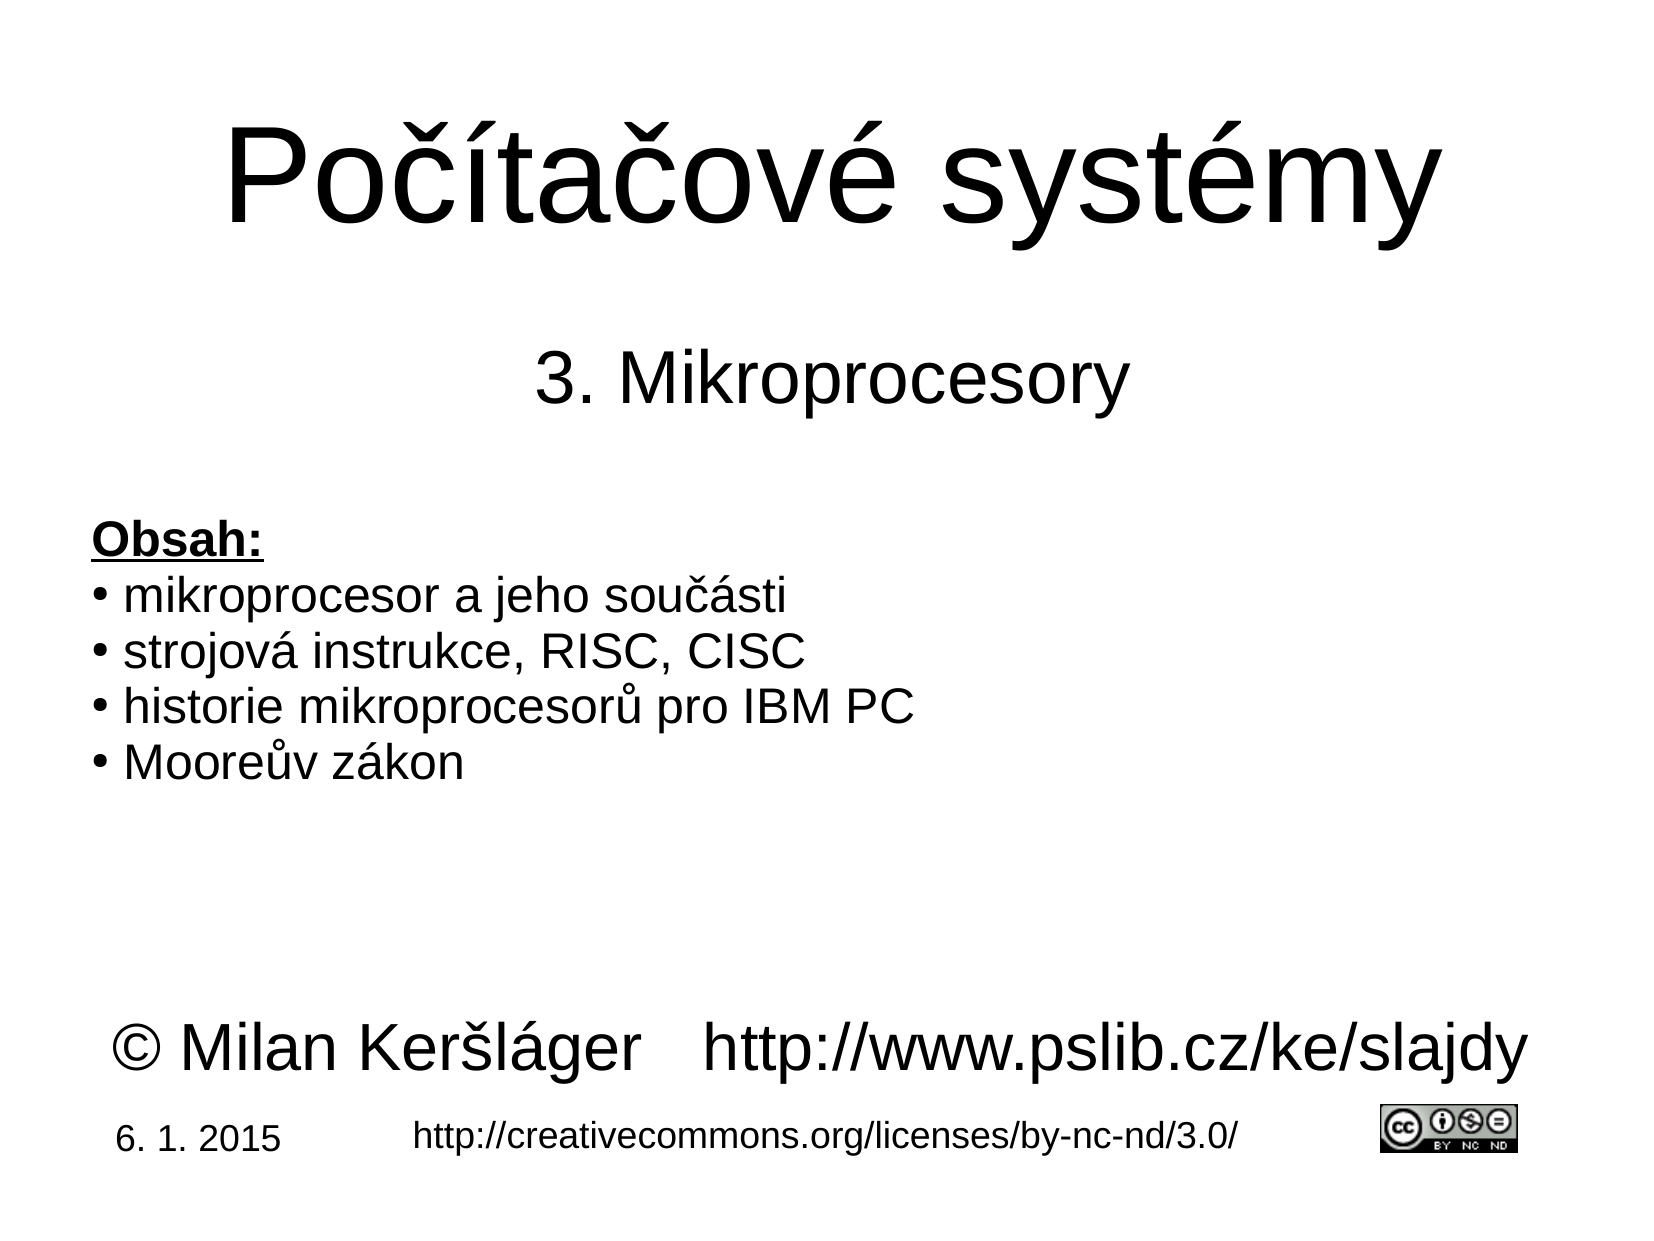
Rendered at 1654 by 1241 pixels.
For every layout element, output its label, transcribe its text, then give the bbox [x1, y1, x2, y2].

text_box 6. 1. 2015 [100, 1110, 355, 1168]
list © Milan Keršláger http://www.pslib.cz/ke/slajdy [76, 1009, 1565, 1087]
text_box http://creativecommons.org/licenses/by-nc-nd/3.0/ [339, 1107, 1313, 1165]
text_box Obsah: mikroprocesor a jeho součásti strojová instrukce, RISC, CISC historie mikroprocesorů pro IBM PC Mooreův zákon [76, 503, 1583, 799]
title Počítačové systémy 3. Mikroprocesory [88, 56, 1577, 461]
picture [1380, 1104, 1518, 1153]
